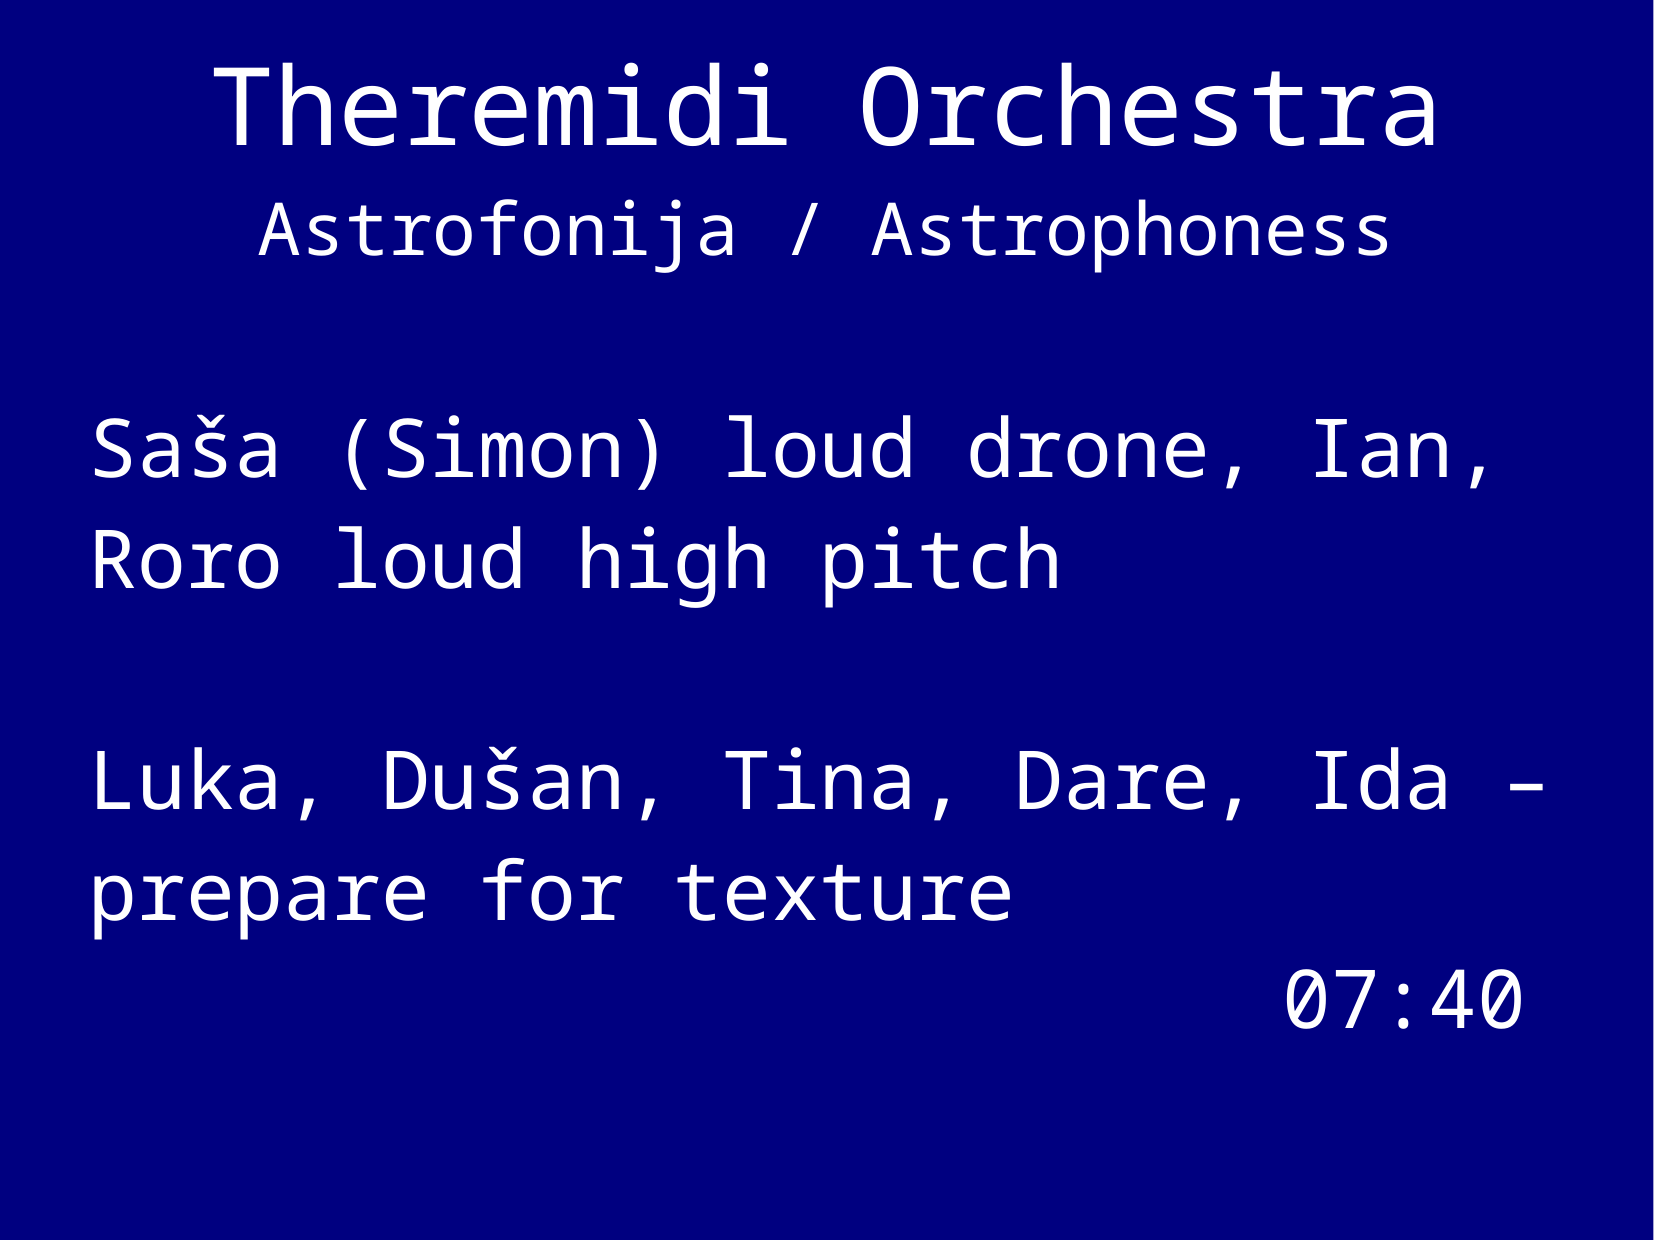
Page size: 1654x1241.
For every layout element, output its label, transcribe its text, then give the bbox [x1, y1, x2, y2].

title Theremidi Orchestra Astrofonija / Astrophoness [82, 49, 1571, 257]
subtitle Saša (Simon) loud drone, Ian, Roro loud high pitch Luka, Dušan, Tina, Dare, Ida – prepare for texture [88, 272, 1566, 1063]
text_box 07:40 [1282, 900, 1620, 1096]
